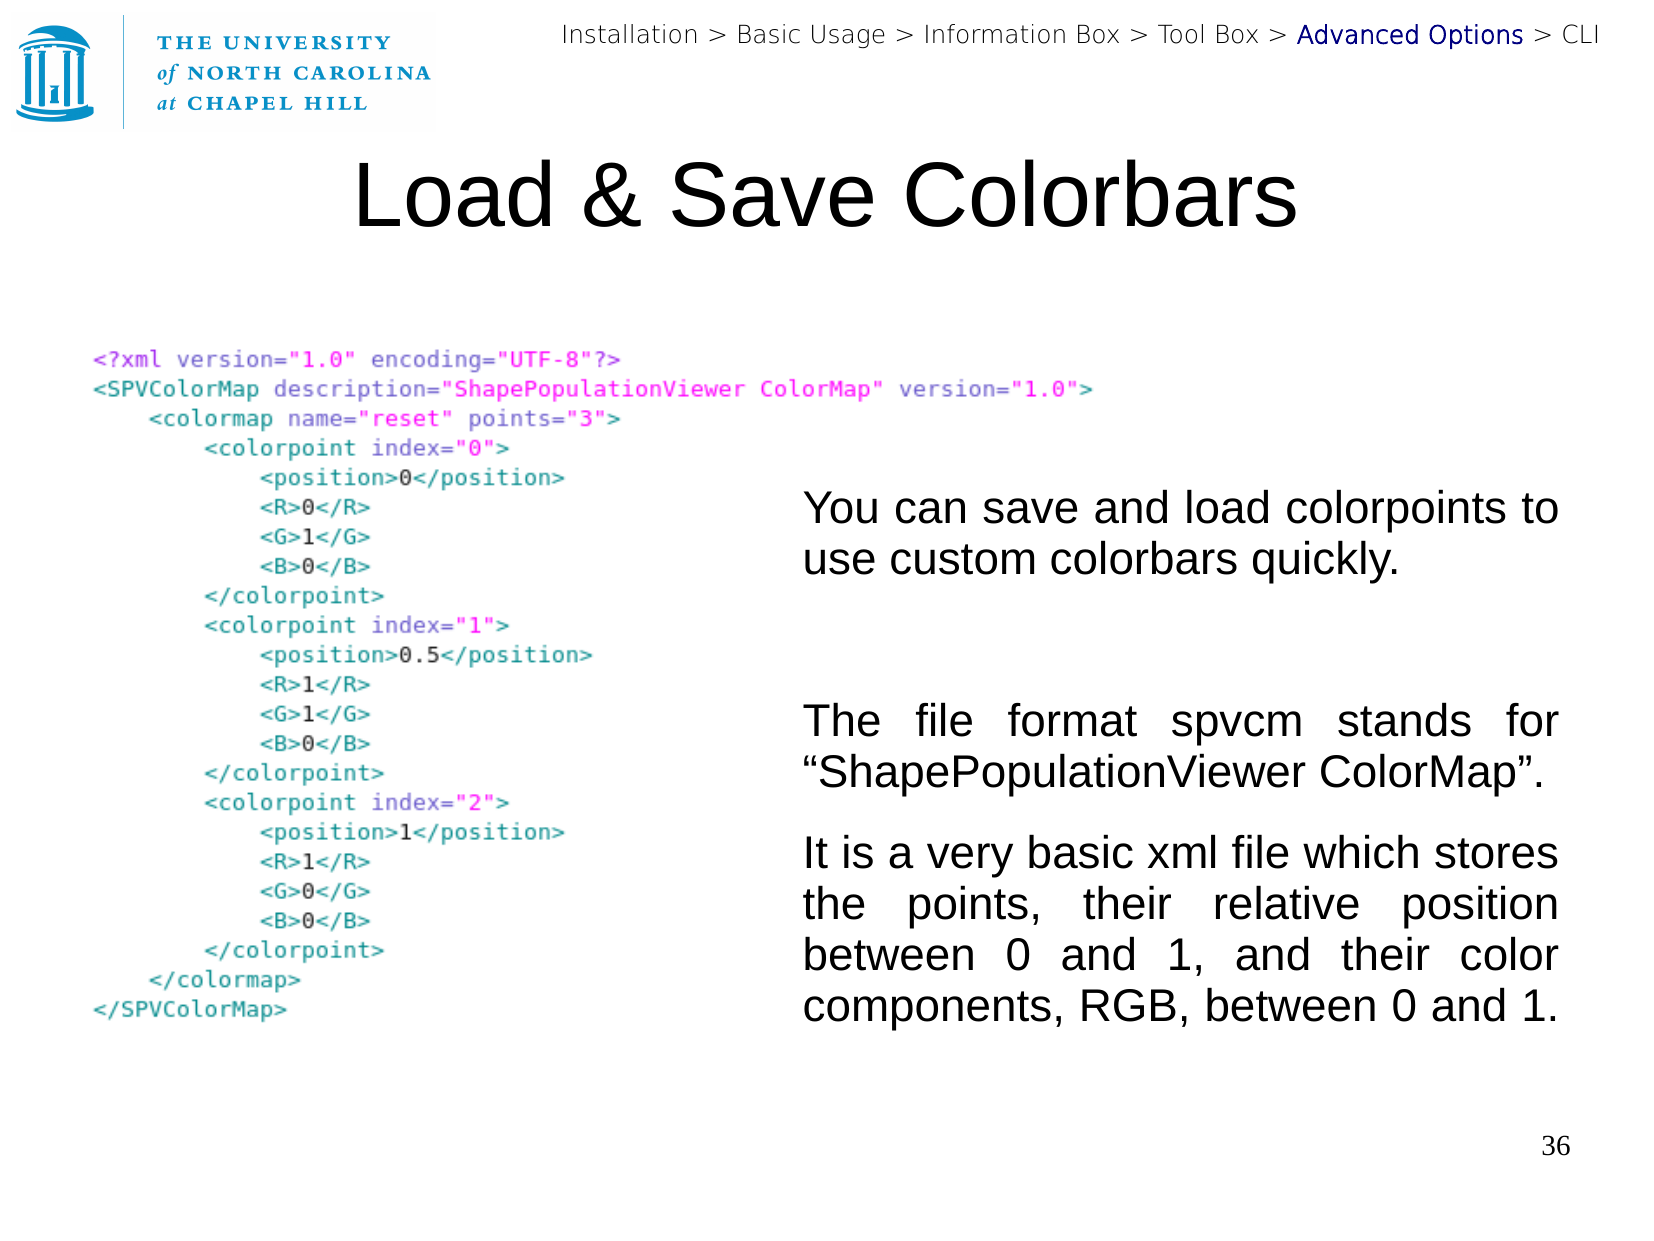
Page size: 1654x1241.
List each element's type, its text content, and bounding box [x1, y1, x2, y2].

picture [11, 12, 436, 132]
picture [90, 343, 1111, 1038]
list You can save and load colorpoints to use custom colorbars quickly. The file format spvcm stands for “ShapePopulationViewer ColorMap”. It is a very basic xml file which stores the points, their relative position between 0 and 1, and their color components, RGB, between 0 and 1. [802, 482, 1561, 1182]
title Load & Save Colorbars [82, 90, 1571, 298]
text_box Installation > Basic Usage > Information Box > Tool Box > Advanced Options > CLI [546, 12, 1654, 57]
